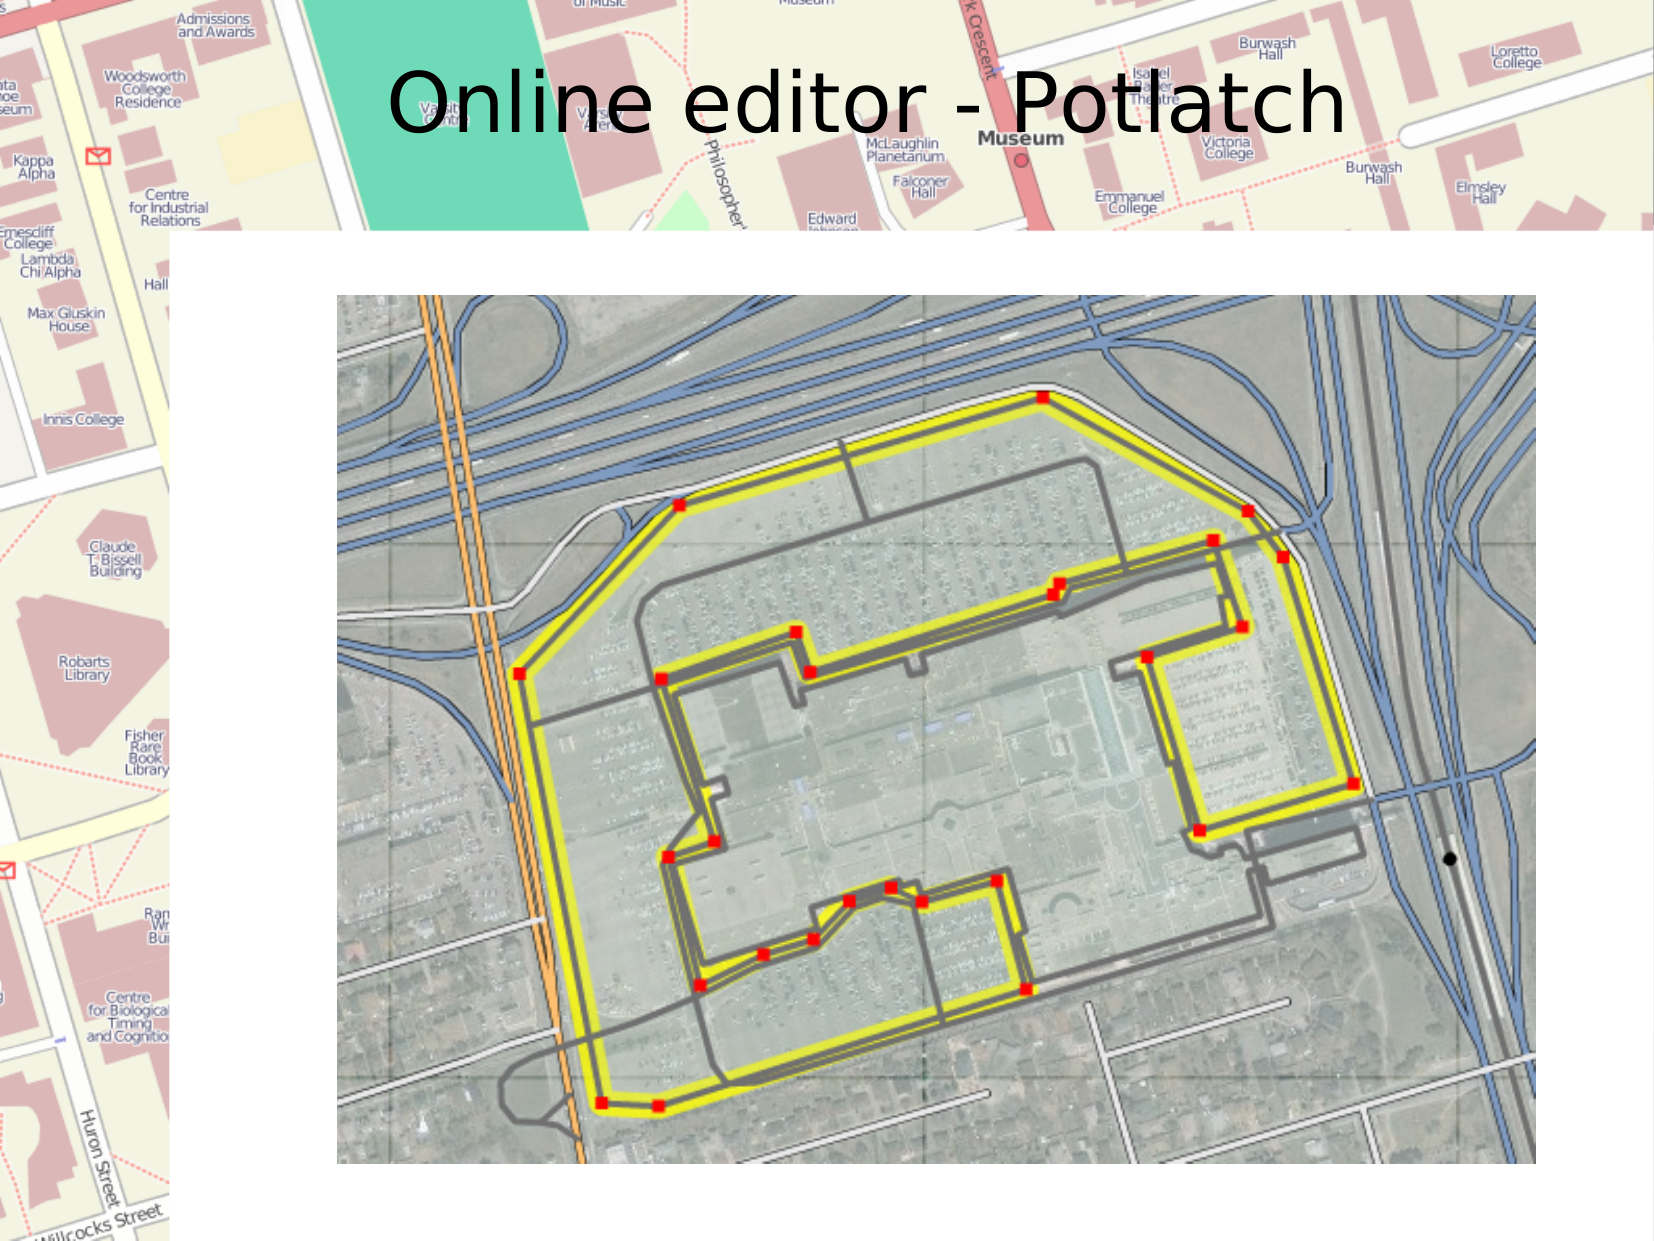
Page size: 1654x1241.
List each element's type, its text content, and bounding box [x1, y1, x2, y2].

picture [0, 0, 1654, 1241]
title Online editor - Potlatch [124, 7, 1613, 200]
